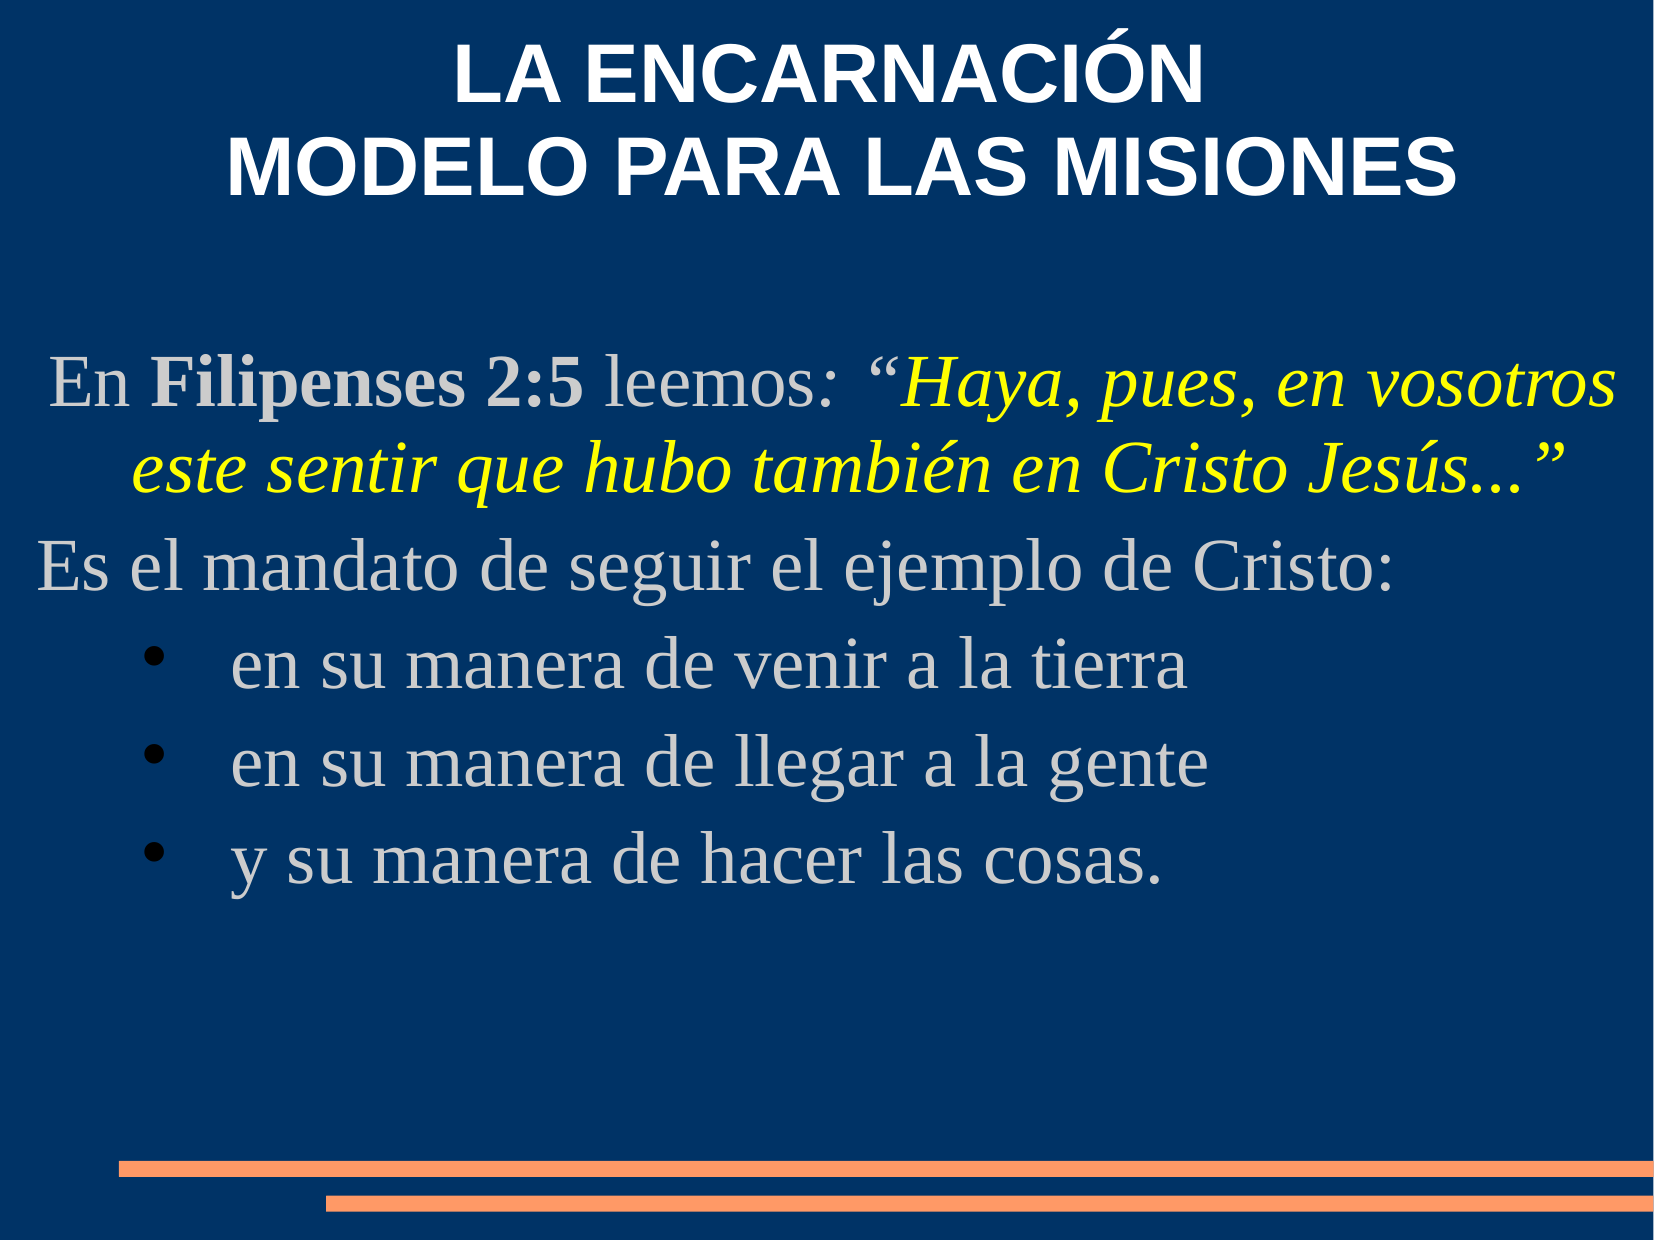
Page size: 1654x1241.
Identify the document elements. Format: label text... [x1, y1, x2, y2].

subtitle En Filipenses 2:5 leemos: “Haya, pues, en vosotros este sentir que hubo también en Cristo Jesús...” Es el mandato de seguir el ejemplo de Cristo: en su manera de venir a la tierra en su manera de llegar a la gente y su manera de hacer las cosas. [35, 236, 1630, 1196]
title LA ENCARNACIÓN MODELO PARA LAS MISIONES [23, 0, 1619, 237]
